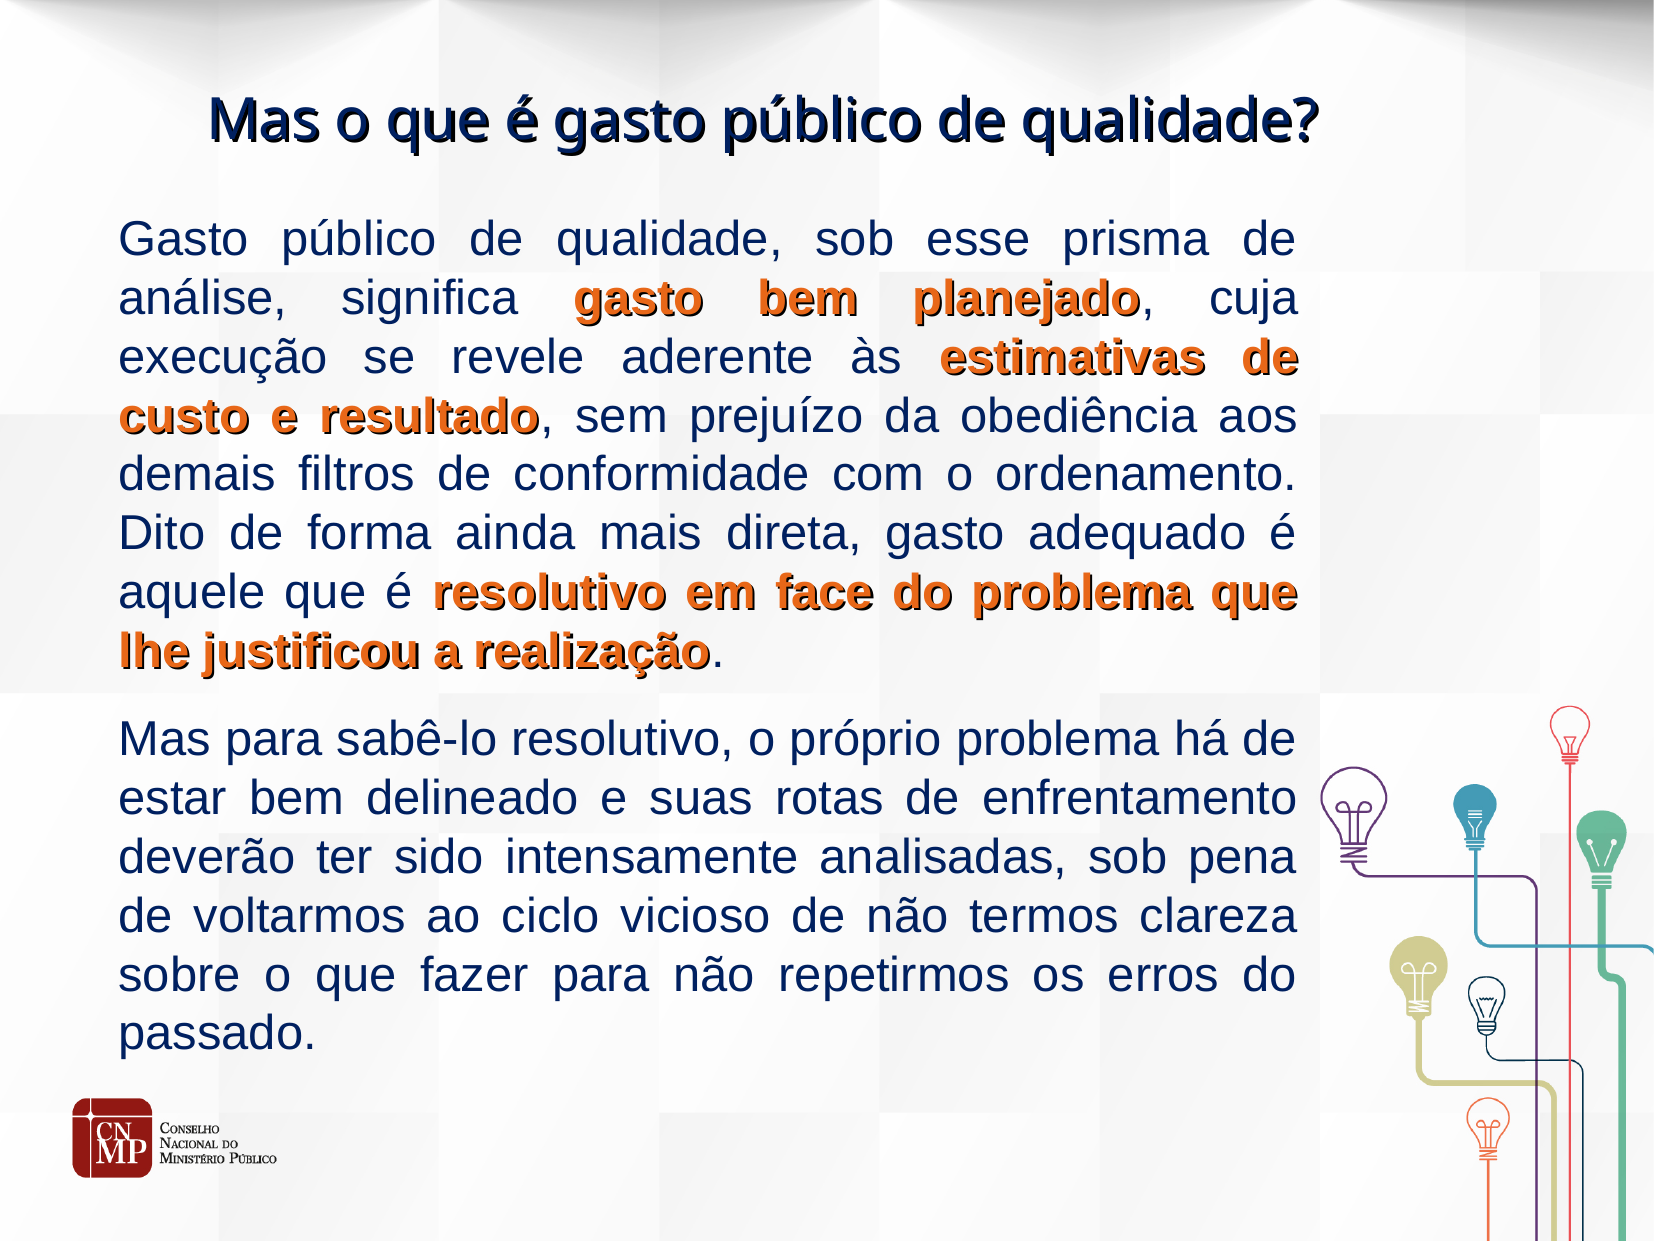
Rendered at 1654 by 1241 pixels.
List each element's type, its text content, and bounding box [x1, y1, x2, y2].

title Mas o que é gasto público de qualidade? [82, 49, 1442, 184]
list Gasto público de qualidade, sob esse prisma de análise, significa gasto bem planejado, cuja execução se revele aderente às estimativas de custo e resultado, sem prejuízo da obediência aos demais filtros de conformidade com o ordenamento. Dito de forma ainda mais direta, gasto adequado é aquele que é resolutivo em face do problema que lhe justificou a realização. Mas para sabê-lo resolutivo, o próprio problema há de estar bem delineado e suas rotas de enfrentamento deverão ter sido intensamente analisadas, sob pena de voltarmos ao ciclo vicioso de não termos clareza sobre o que fazer para não repetirmos os erros do passado. [82, 206, 1300, 1109]
